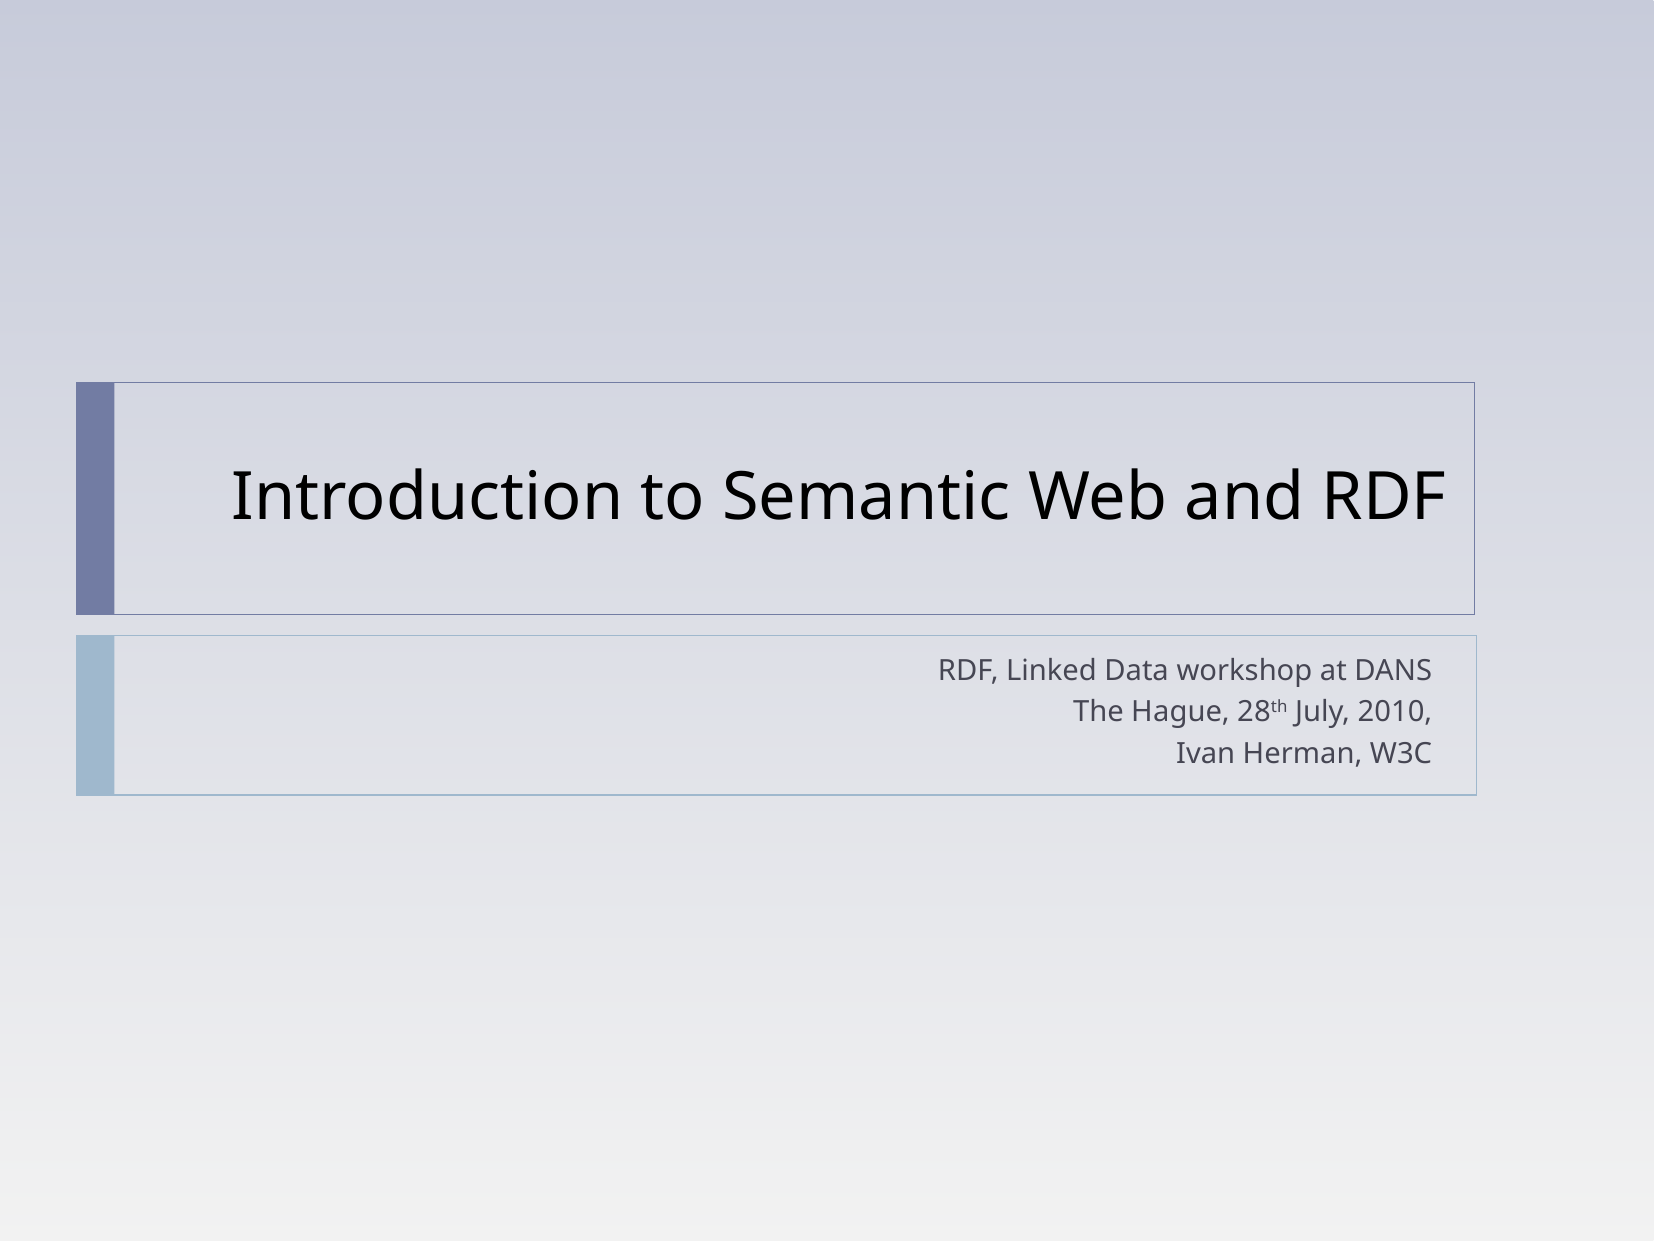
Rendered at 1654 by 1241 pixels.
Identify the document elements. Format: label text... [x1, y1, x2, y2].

title Introduction to Semantic Web and RDF [139, 445, 1465, 622]
text_box RDF, Linked Data workshop at DANS The Hague, 28th July, 2010, Ivan Herman, W3C [139, 649, 1449, 783]
